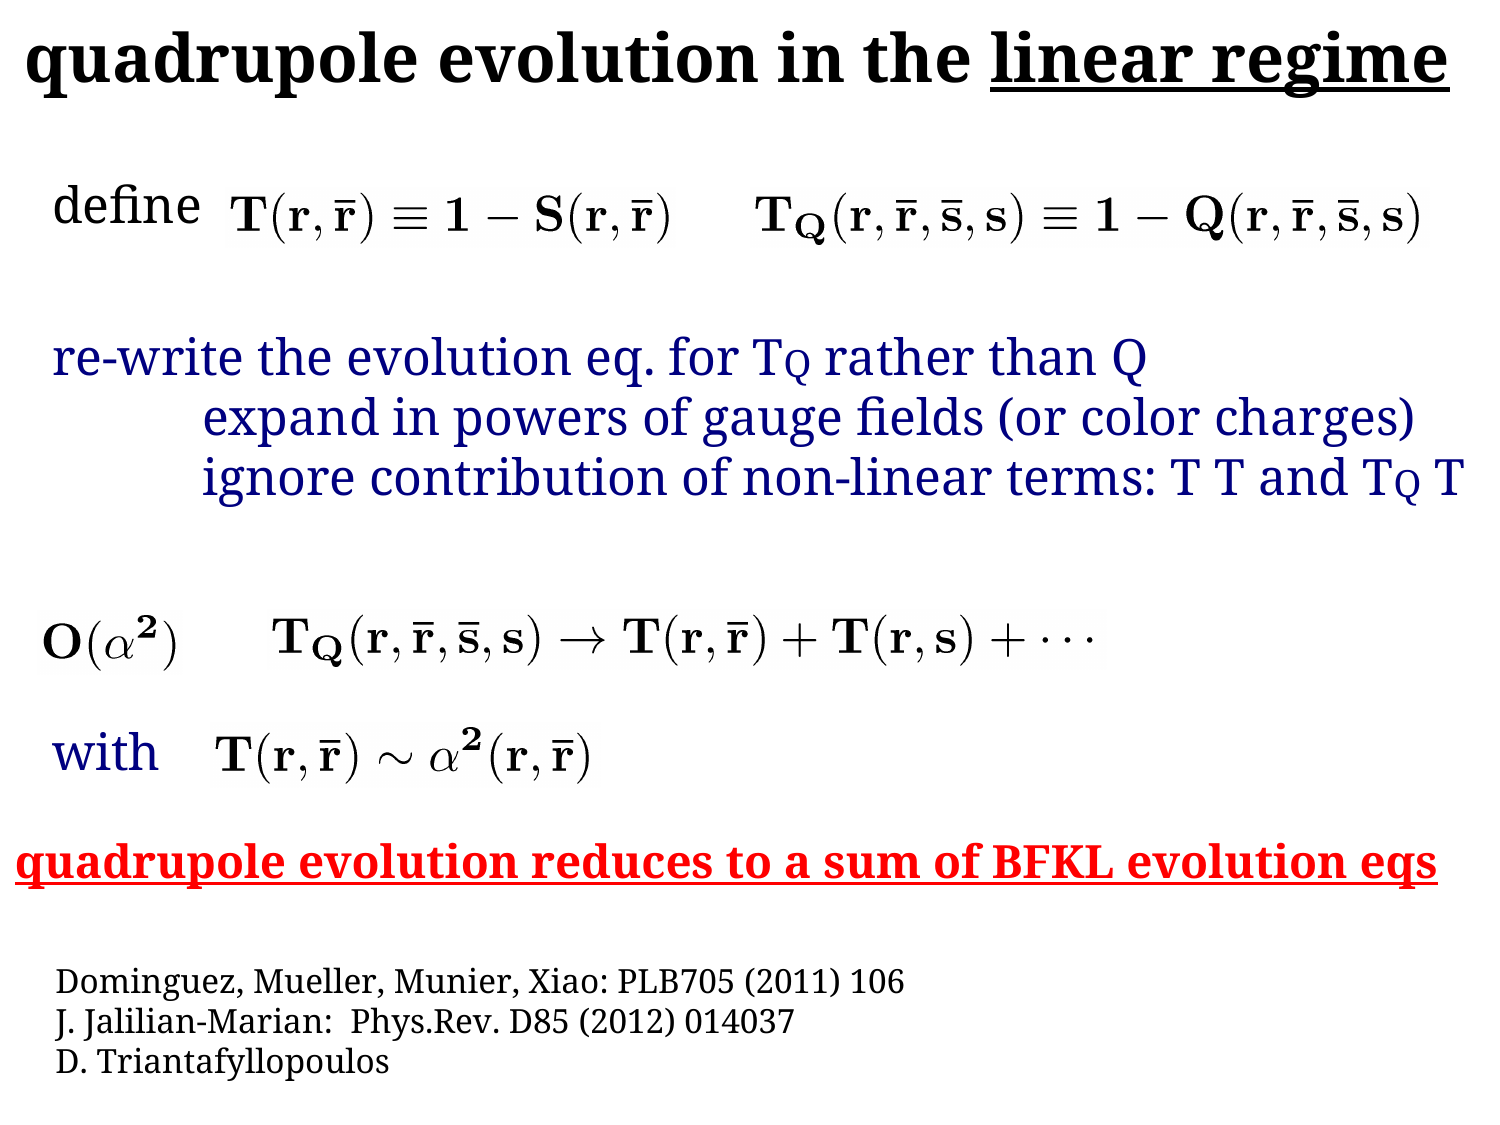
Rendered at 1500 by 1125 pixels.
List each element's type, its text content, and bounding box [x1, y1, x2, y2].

text_box quadrupole evolution reduces to a sum of BFKL evolution eqs [0, 825, 1500, 901]
text_box define [37, 149, 413, 245]
picture [750, 187, 1430, 248]
text_box quadrupole evolution in the linear regime [9, 8, 1476, 103]
picture [37, 610, 183, 676]
picture [225, 187, 676, 248]
text_box with [37, 712, 226, 788]
picture [210, 722, 601, 788]
picture [267, 609, 1107, 670]
text_box re-write the evolution eq. for TQ rather than Q expand in powers of gauge fields (or color charges) ignore contribution of non-linear terms: T T and TQ T [37, 317, 1500, 549]
text_box Dominguez, Mueller, Munier, Xiao: PLB705 (2011) 106 J. Jalilian-Marian: Phys.Rev. D85 (2012) 014037 D. Triantafyllopoulos [40, 952, 938, 1088]
